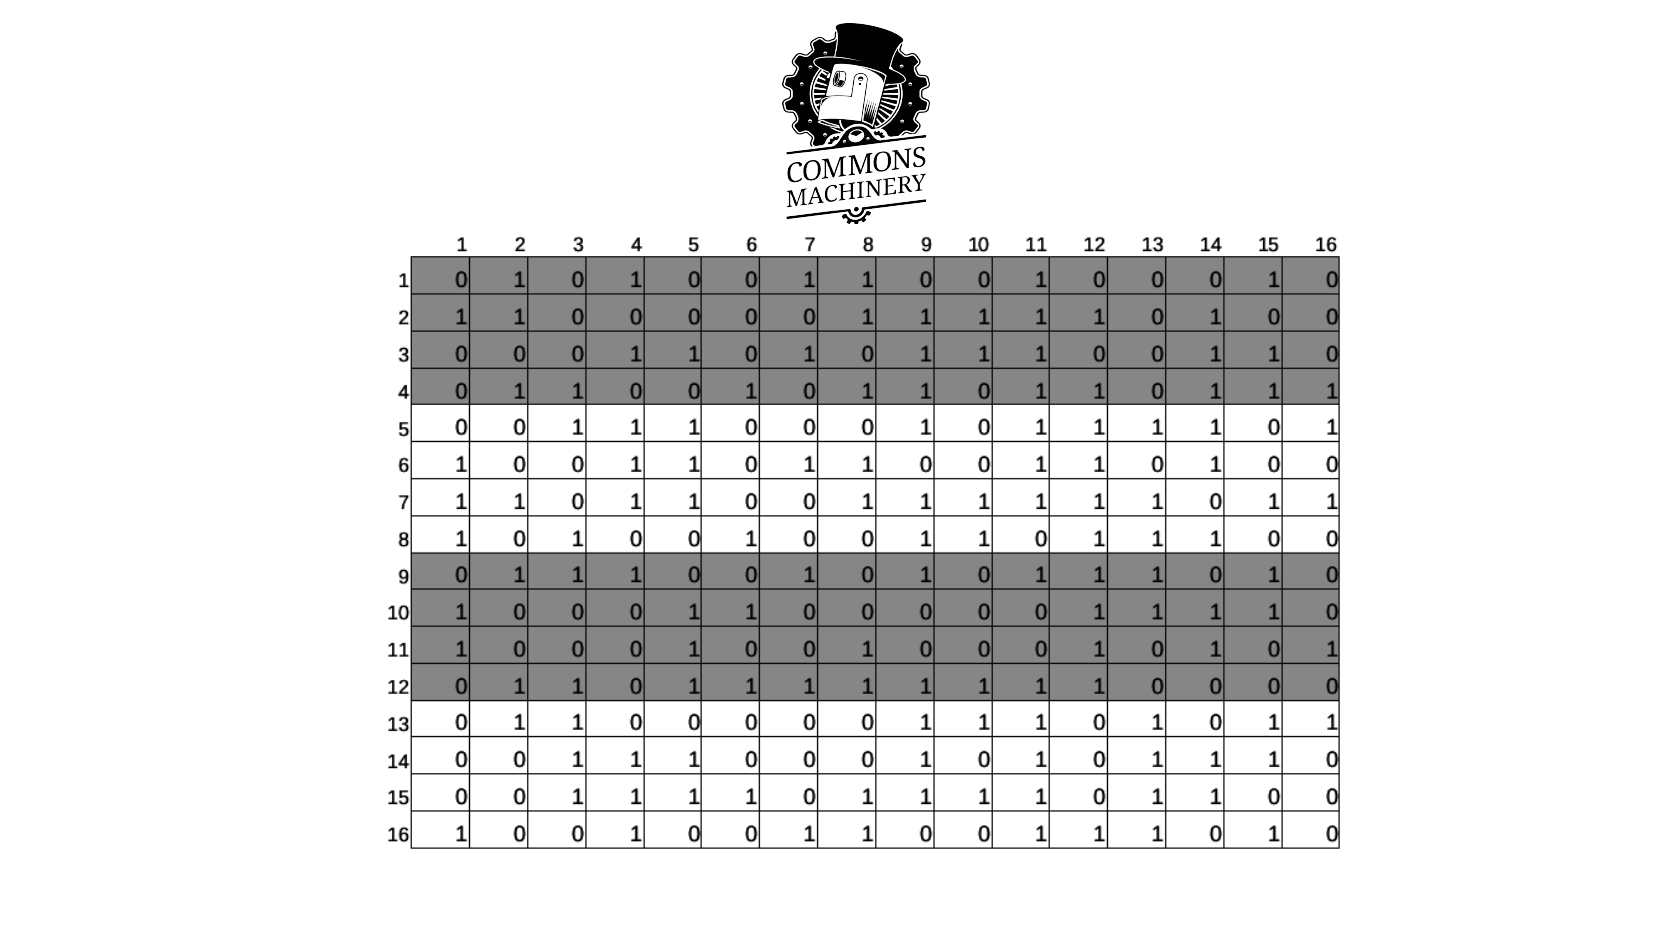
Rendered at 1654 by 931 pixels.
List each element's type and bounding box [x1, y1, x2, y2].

picture [386, 23, 1351, 865]
